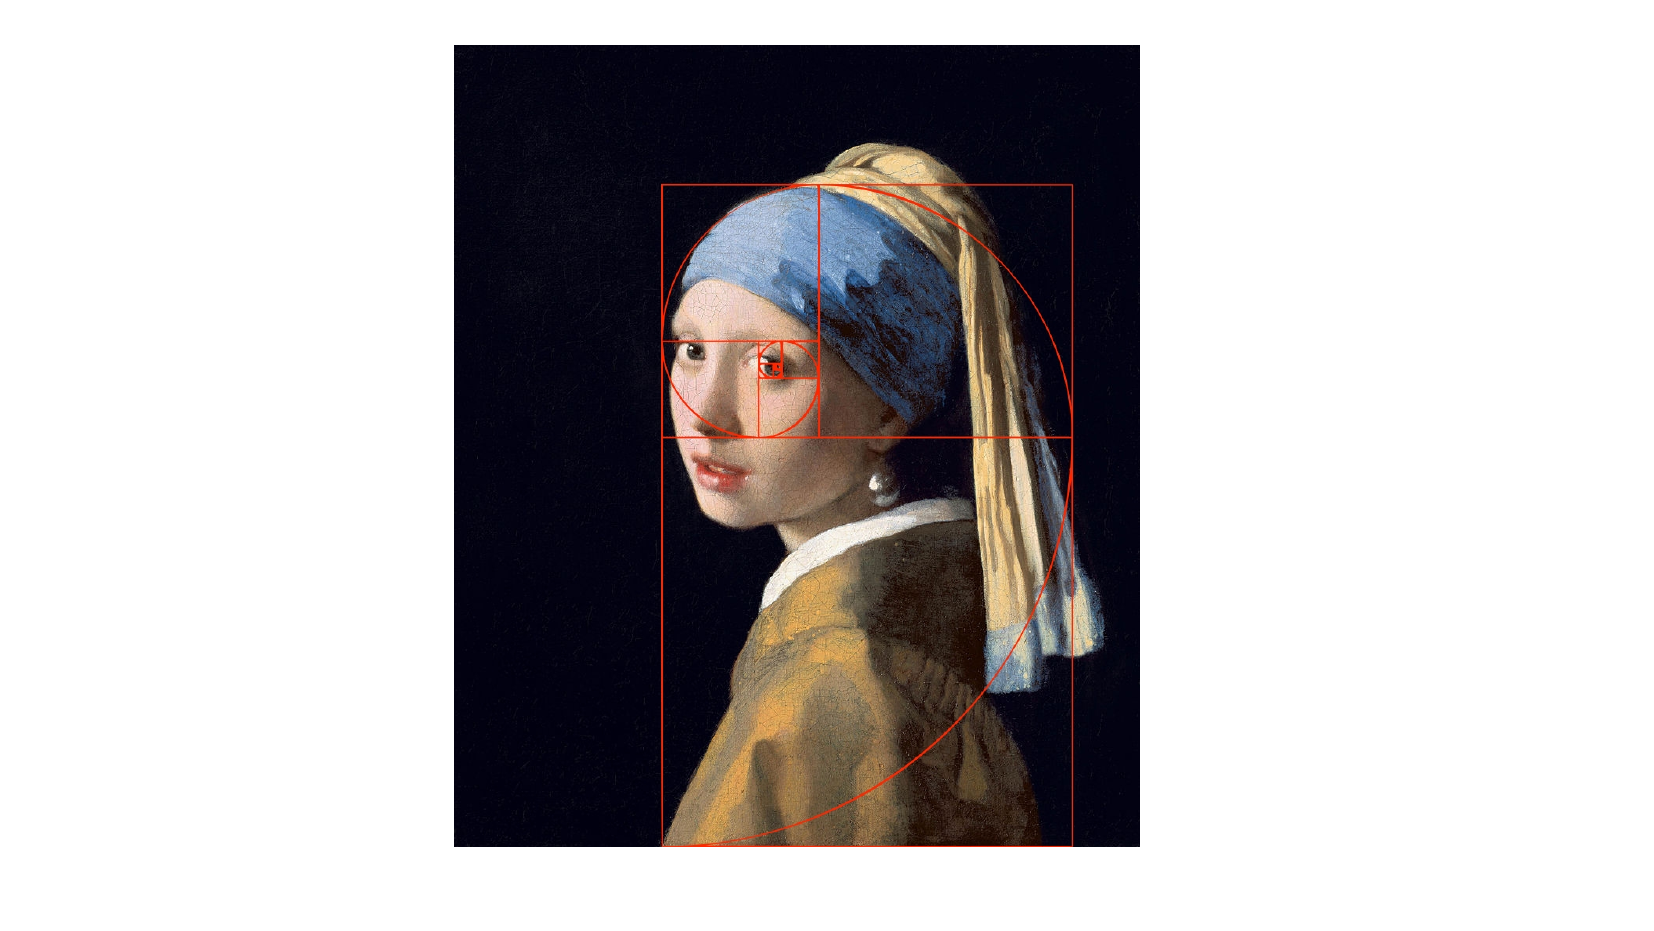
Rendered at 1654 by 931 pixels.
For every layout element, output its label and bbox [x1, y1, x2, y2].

picture [454, 45, 1140, 847]
